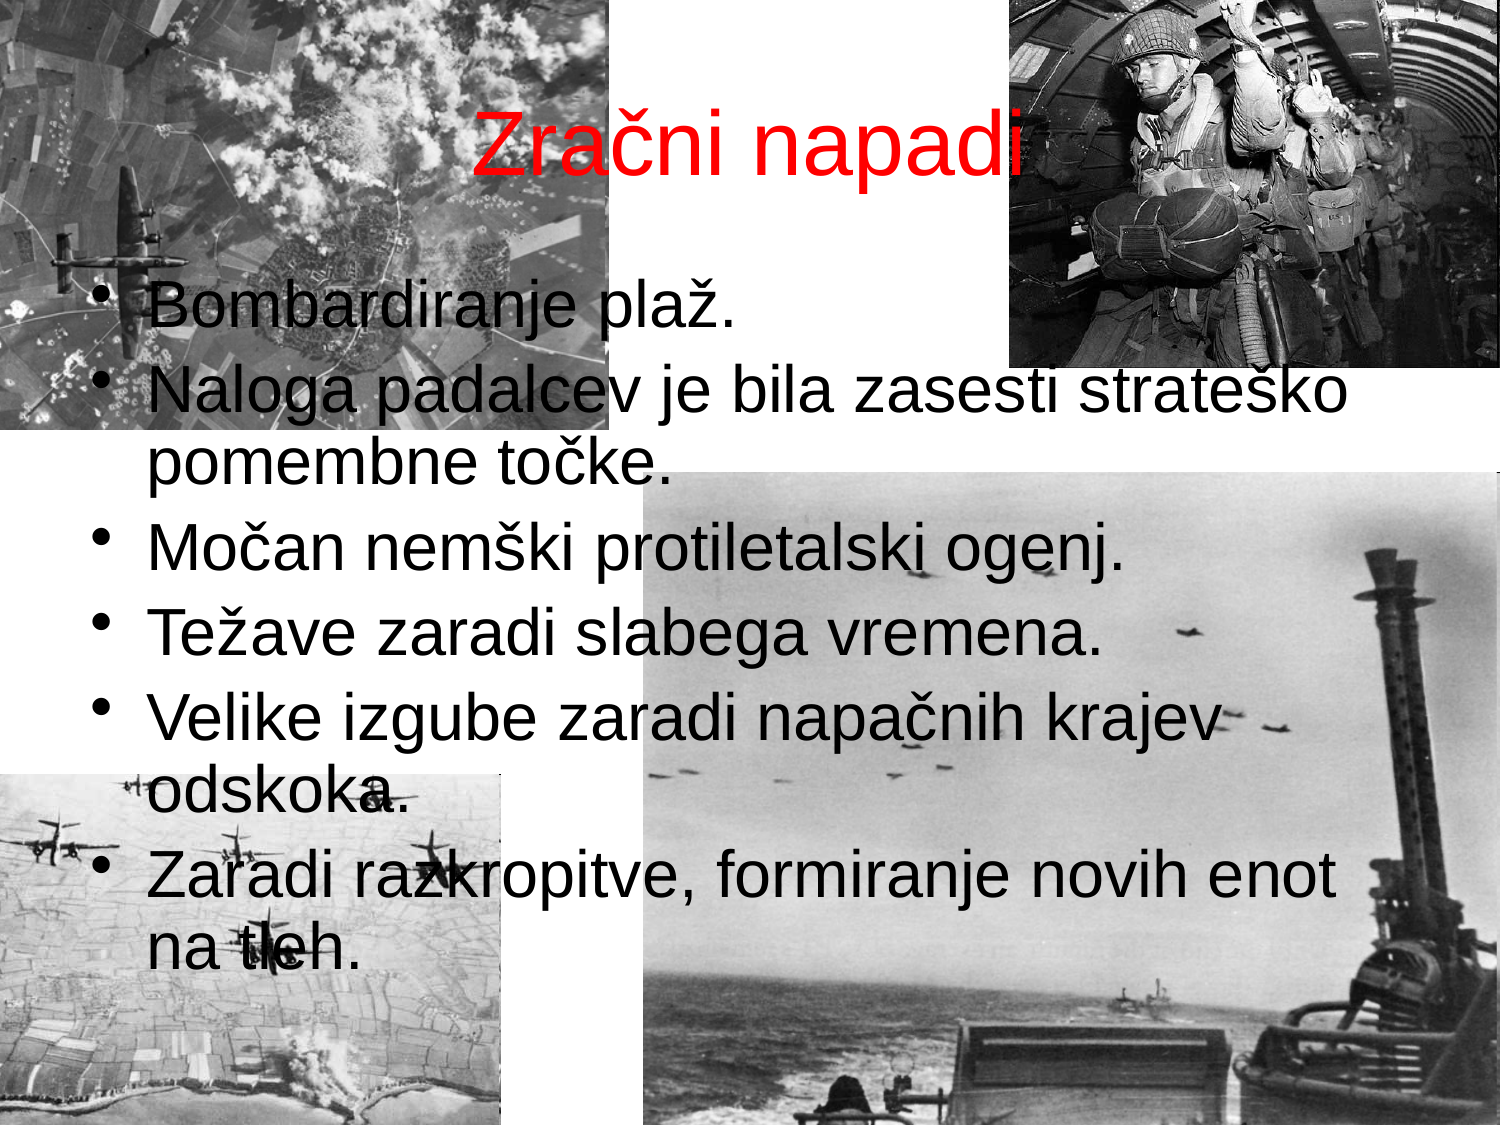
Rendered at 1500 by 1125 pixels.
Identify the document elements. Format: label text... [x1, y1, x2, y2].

picture [1009, 0, 1500, 368]
list Bombardiranje plaž. Naloga padalcev je bila zasesti strateško pomembne točke. Močan nemški protiletalski ogenj. Težave zaradi slabega vremena. Velike izgube zaradi napačnih krajev odskoka. Zaradi razkropitve, formiranje novih enot na tleh. [75, 262, 1425, 1005]
picture [643, 472, 1500, 1125]
picture [0, 774, 501, 1125]
title Zračni napadi [75, 45, 1425, 233]
picture [0, 0, 609, 430]
